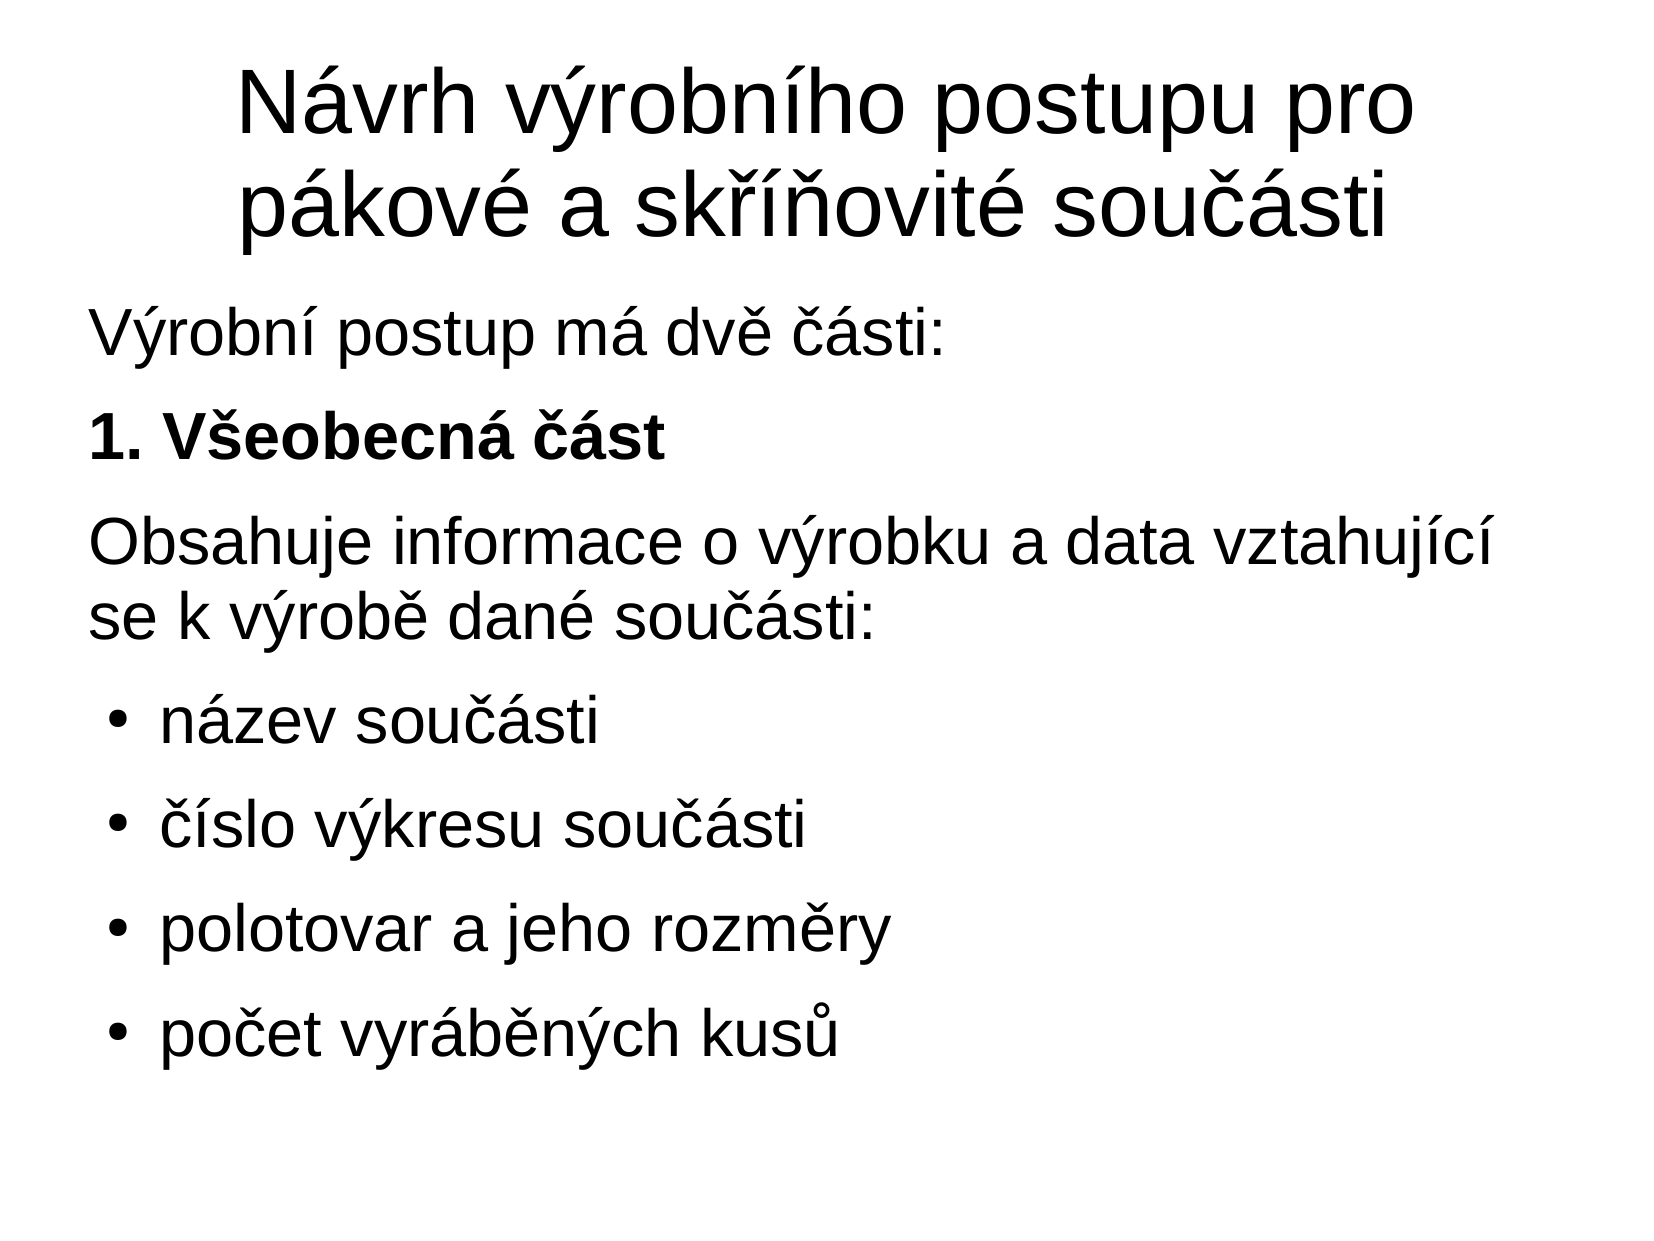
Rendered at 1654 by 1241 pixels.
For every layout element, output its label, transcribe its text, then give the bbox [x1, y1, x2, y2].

list Výrobní postup má dvě části: 1. Všeobecná část Obsahuje informace o výrobku a data vztahující se k výrobě dané součásti: název součásti číslo výkresu součásti polotovar a jeho rozměry počet vyráběných kusů [88, 295, 1571, 1114]
title Návrh výrobního postupu pro pákové a skříňovité součásti [82, 49, 1571, 257]
